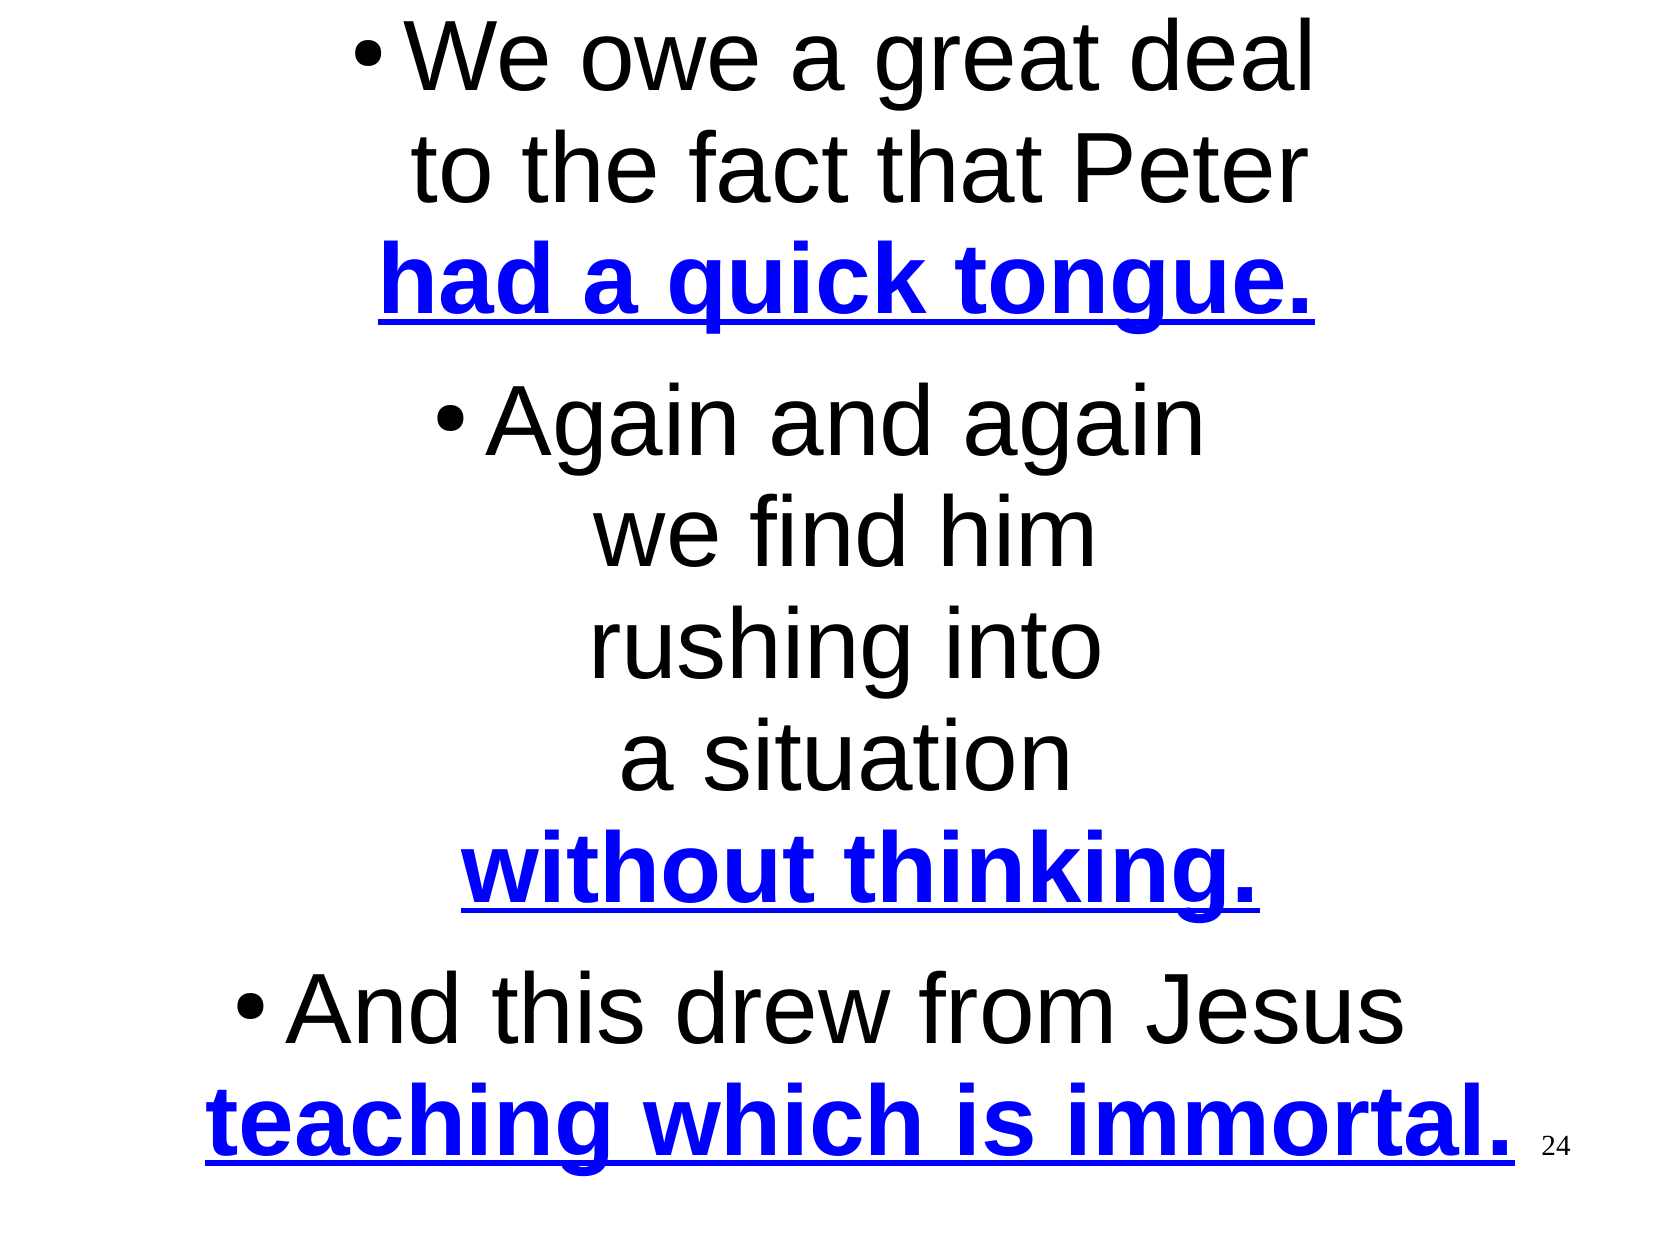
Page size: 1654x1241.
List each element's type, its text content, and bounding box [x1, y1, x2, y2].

list We owe a great deal to the fact that Peter had a quick tongue. Again and again we find him rushing into a situation without thinking. And this drew from Jesus teaching which is immortal. [0, 0, 1651, 1238]
